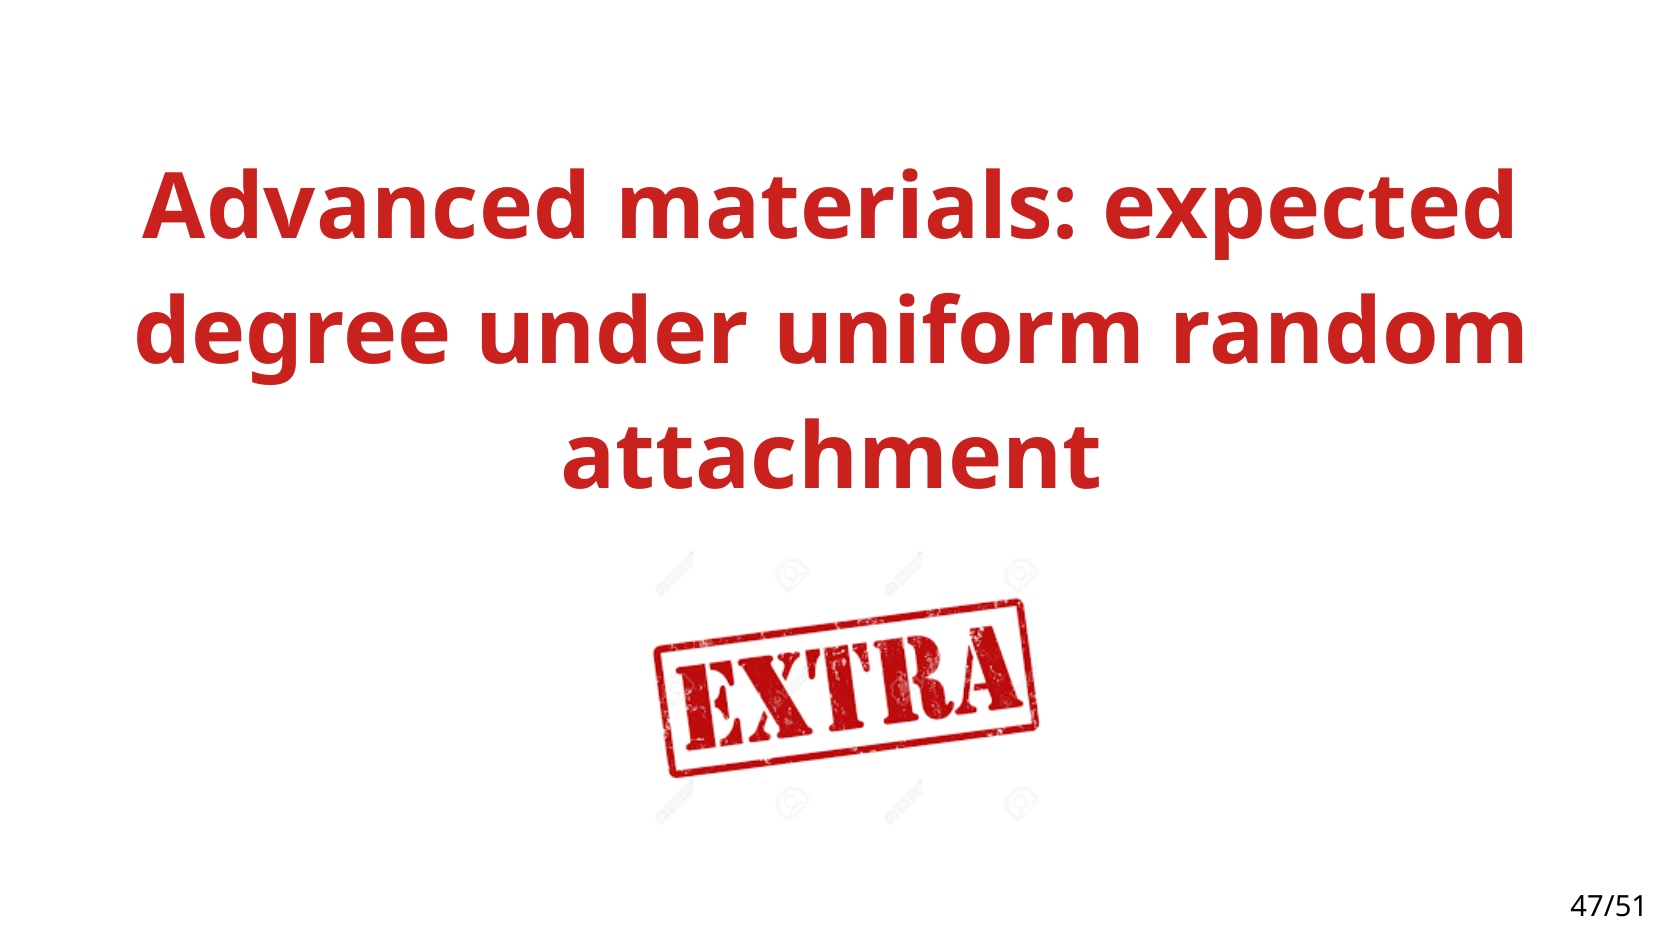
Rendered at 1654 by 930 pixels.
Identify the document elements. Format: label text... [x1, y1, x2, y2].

title Advanced materials: expected degree under uniform random attachment [87, 199, 1576, 458]
picture [645, 542, 1050, 847]
